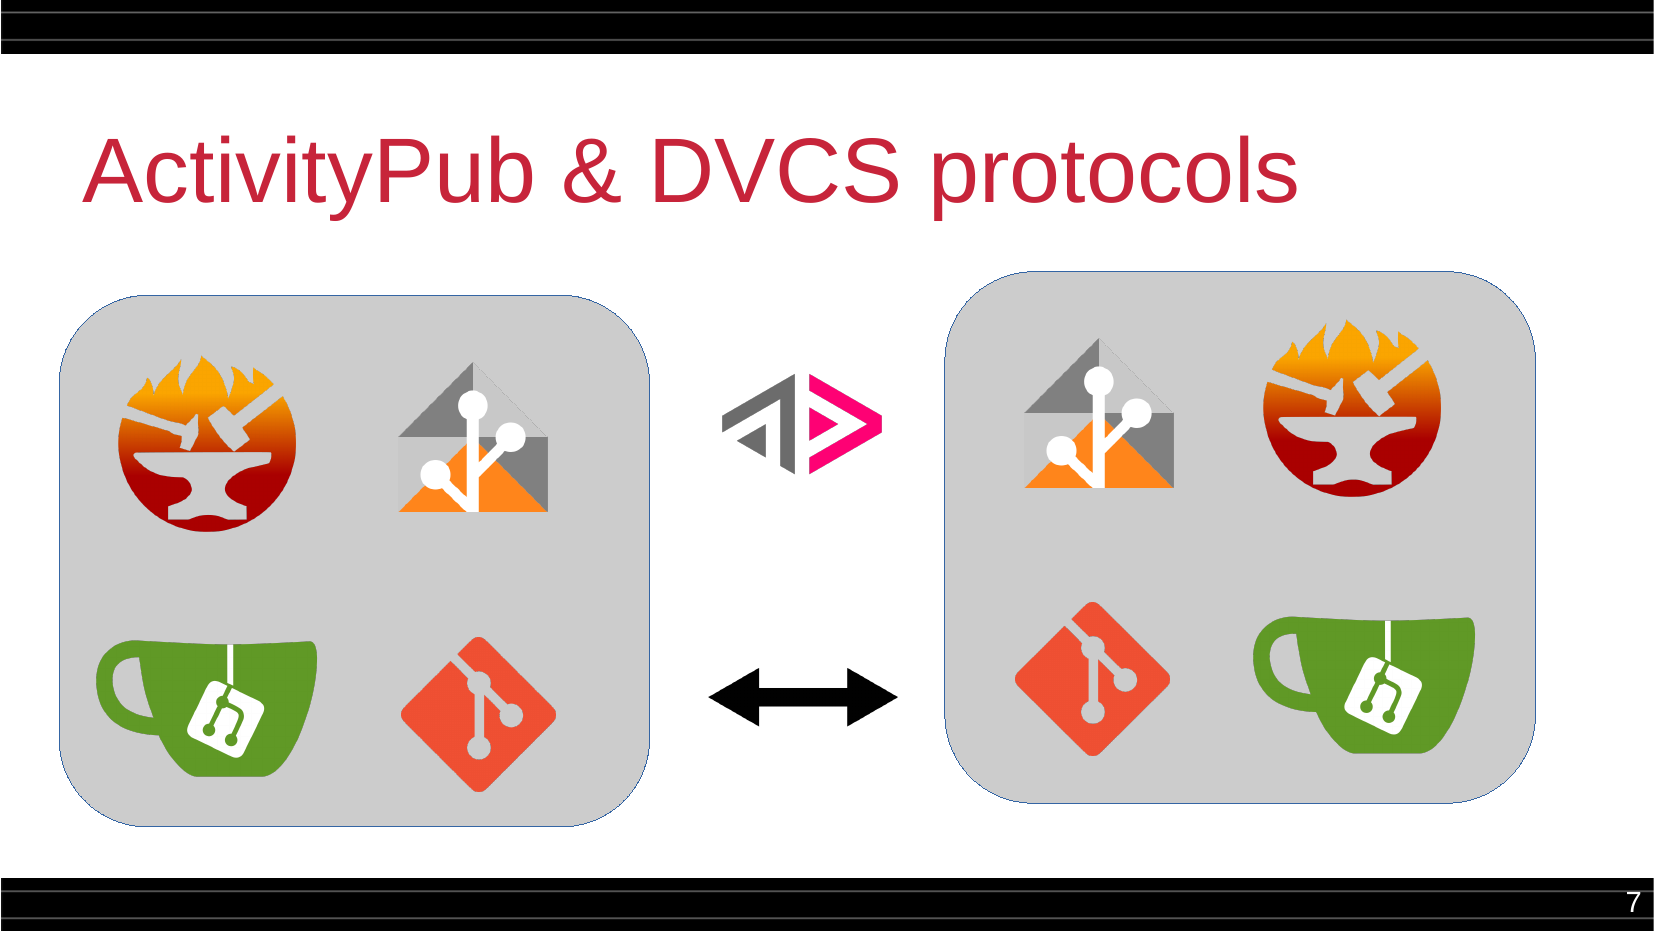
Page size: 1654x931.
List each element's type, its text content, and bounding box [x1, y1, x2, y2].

picture [401, 637, 556, 792]
text_box [59, 295, 650, 827]
picture [1251, 566, 1477, 792]
picture [708, 602, 898, 792]
picture [118, 354, 296, 532]
picture [1263, 318, 1441, 497]
picture [706, 328, 898, 520]
picture [1, 0, 1654, 54]
text_box [944, 271, 1536, 804]
picture [992, 306, 1205, 520]
title ActivityPub & DVCS protocols [82, 92, 1571, 249]
picture [1, 878, 1654, 931]
picture [366, 330, 579, 544]
picture [1015, 602, 1170, 756]
picture [94, 590, 319, 815]
